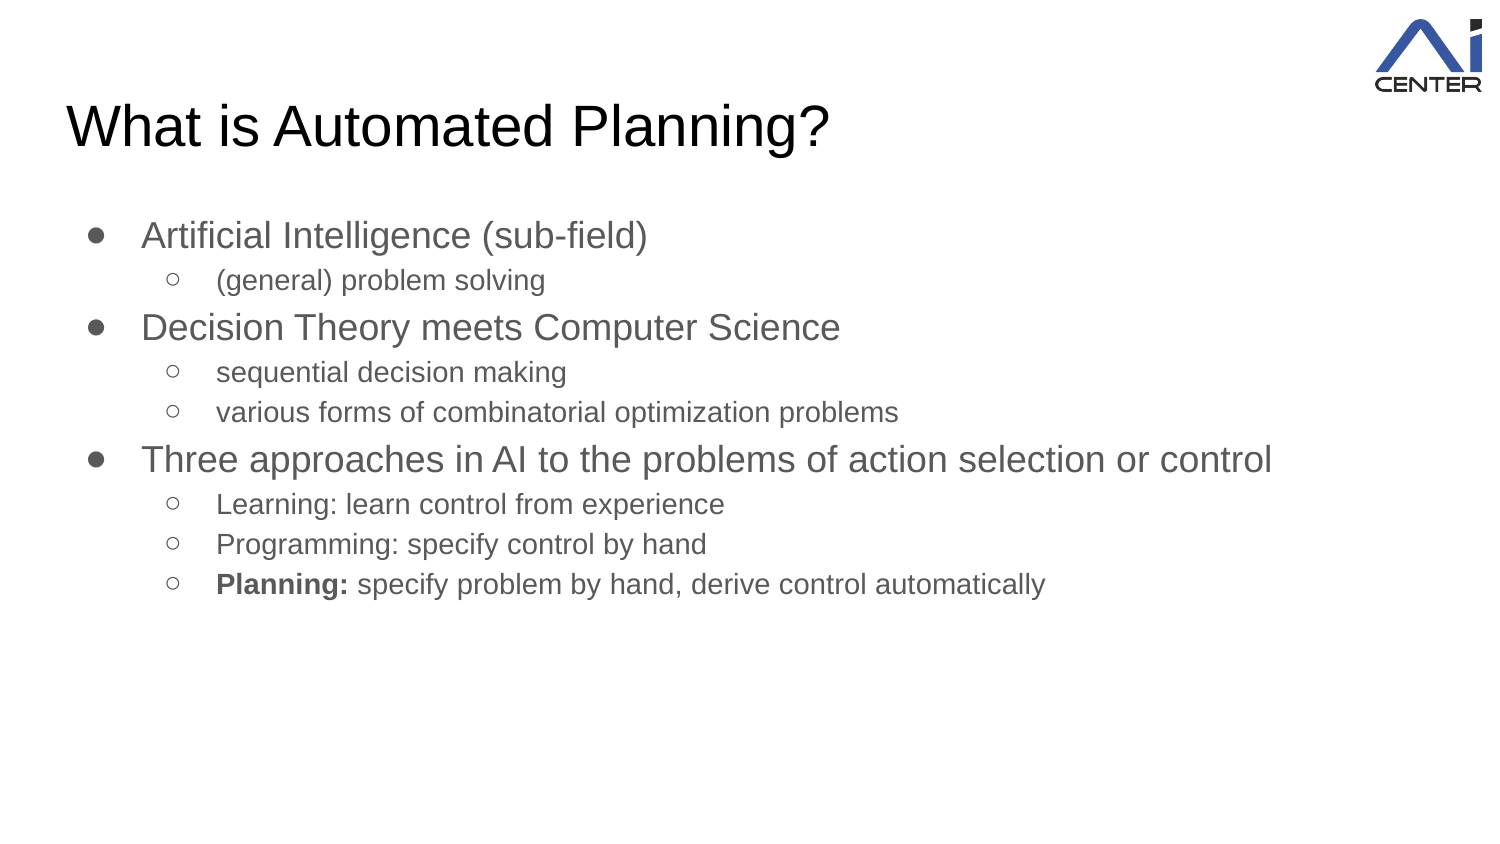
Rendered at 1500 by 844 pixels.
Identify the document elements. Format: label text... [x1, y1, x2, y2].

picture [1375, 19, 1482, 92]
title What is Automated Planning? [51, 72, 1449, 167]
list Artificial Intelligence (sub-field) (general) problem solving Decision Theory meets Computer Science sequential decision making various forms of combinatorial optimization problems Three approaches in AI to the problems of action selection or control Learning: learn control from experience Programming: specify control by hand Planning: specify problem by hand, derive control automatically [51, 189, 1449, 750]
